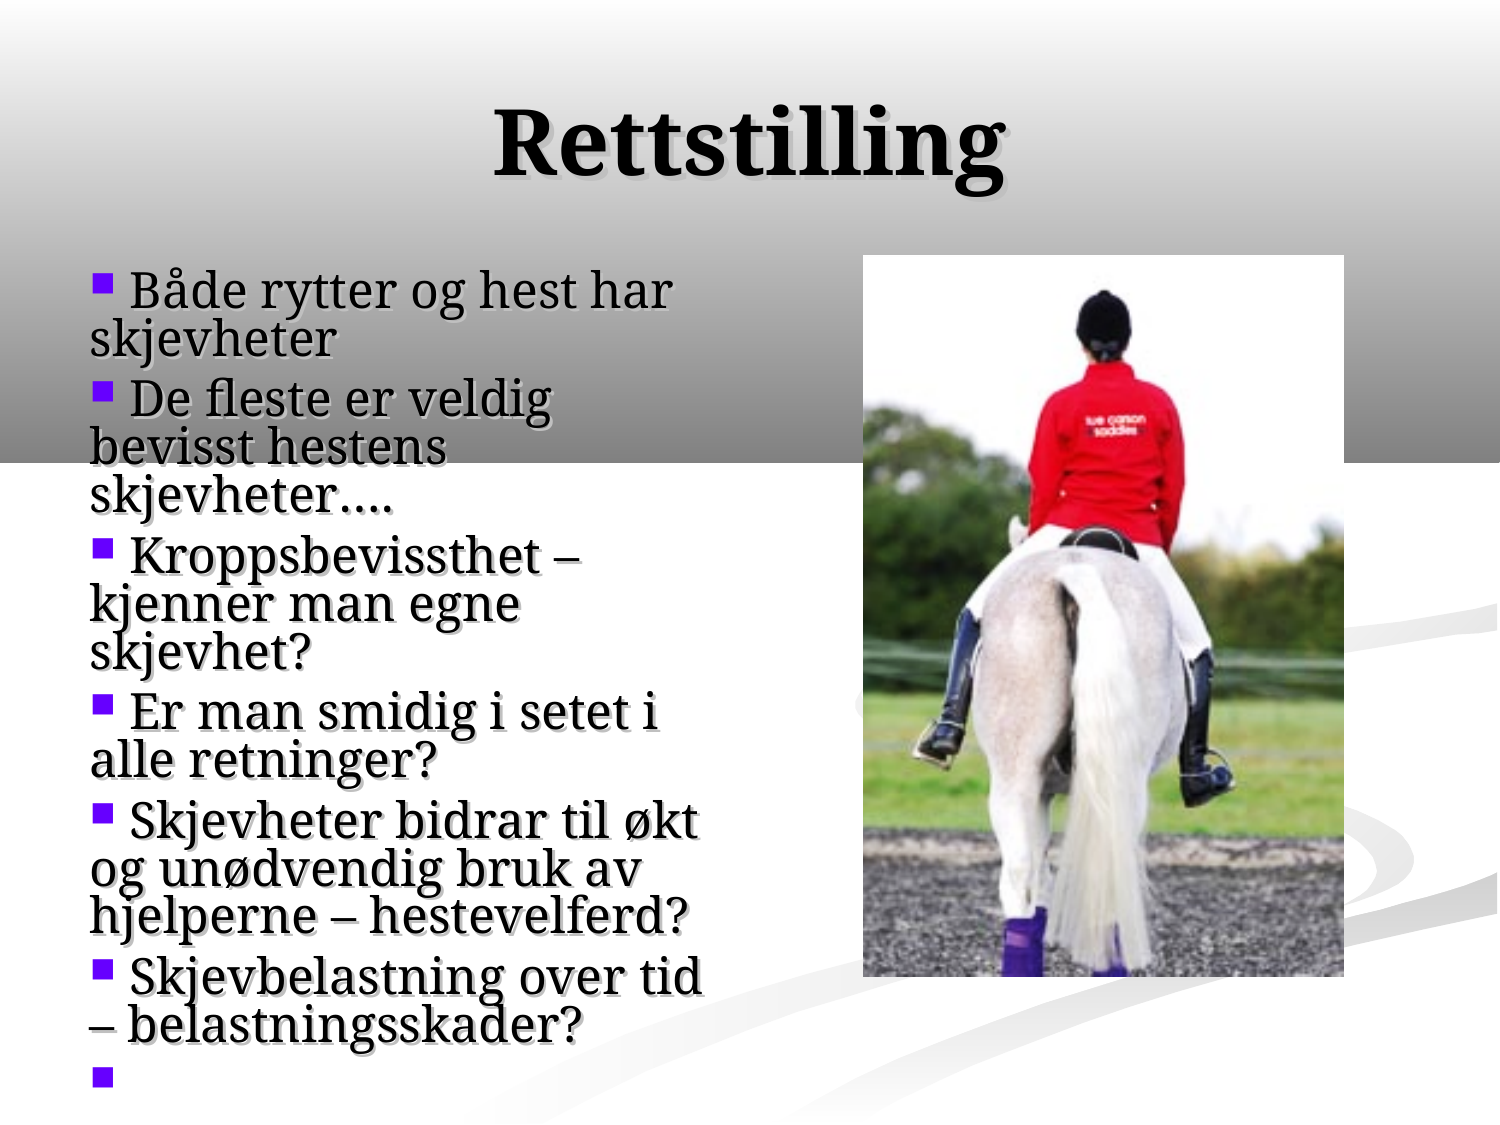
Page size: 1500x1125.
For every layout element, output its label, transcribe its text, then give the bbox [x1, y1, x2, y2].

list Både rytter og hest har skjevheter De fleste er veldig bevisst hestens skjevheter…. Kroppsbevissthet – kjenner man egne skjevhet? Er man smidig i setet i alle retninger? Skjevheter bidrar til økt og unødvendig bruk av hjelperne – hestevelferd? Skjevbelastning over tid – belastningsskader? [75, 262, 738, 1033]
picture [863, 255, 1344, 977]
title Rettstilling [75, 45, 1426, 233]
